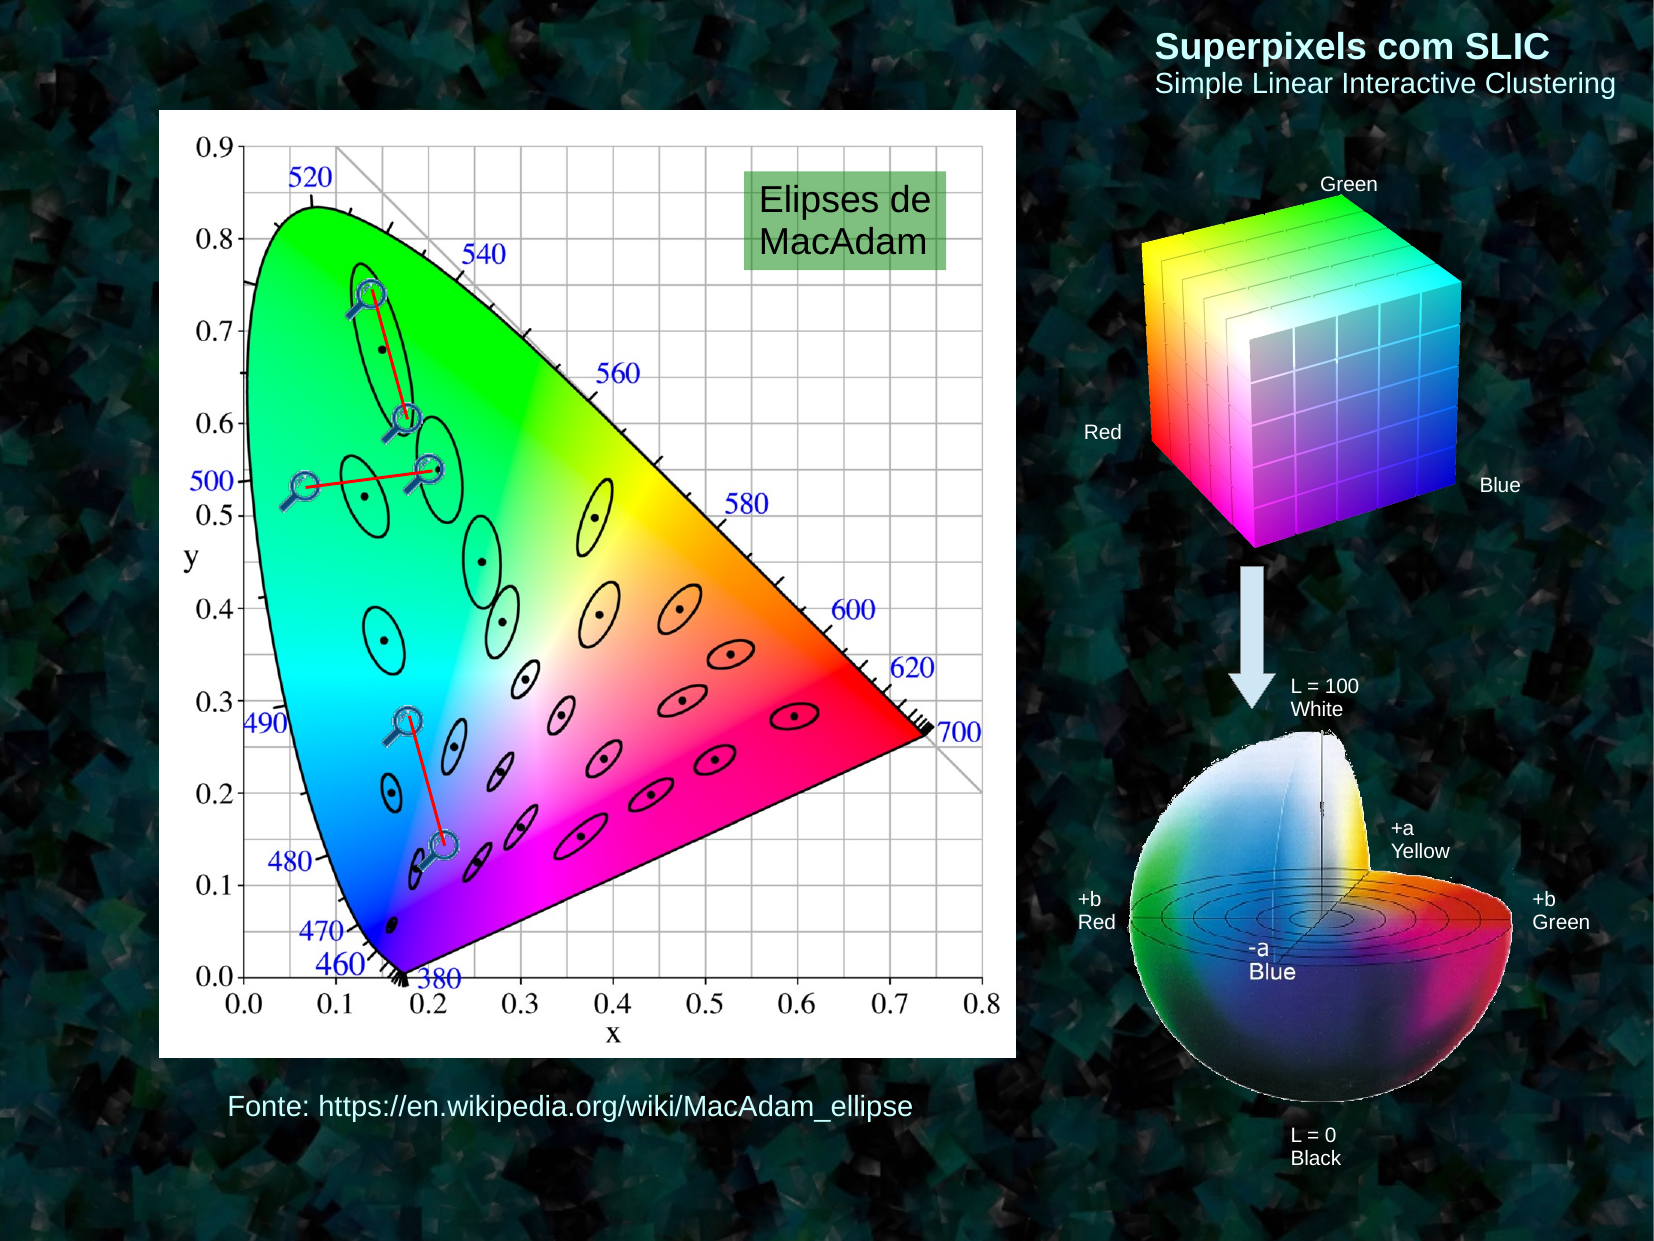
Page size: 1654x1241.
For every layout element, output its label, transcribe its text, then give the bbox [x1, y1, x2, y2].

text_box L = 0 Black [1275, 1116, 1357, 1179]
text_box +b Green [1517, 879, 1606, 942]
text_box [1228, 566, 1276, 709]
picture [0, 0, 1654, 1241]
text_box +a Yellow [1375, 809, 1464, 871]
text_box Green [1305, 165, 1393, 204]
text_box Fonte: https://en.wikipedia.org/wiki/MacAdam_ellipse [212, 1082, 957, 1140]
text_box Blue [1464, 466, 1536, 506]
text_box Elipses de MacAdam [744, 171, 947, 271]
text_box +b Red [1063, 880, 1131, 942]
text_box Red [1069, 413, 1137, 452]
text_box L = 100 White [1275, 667, 1374, 730]
